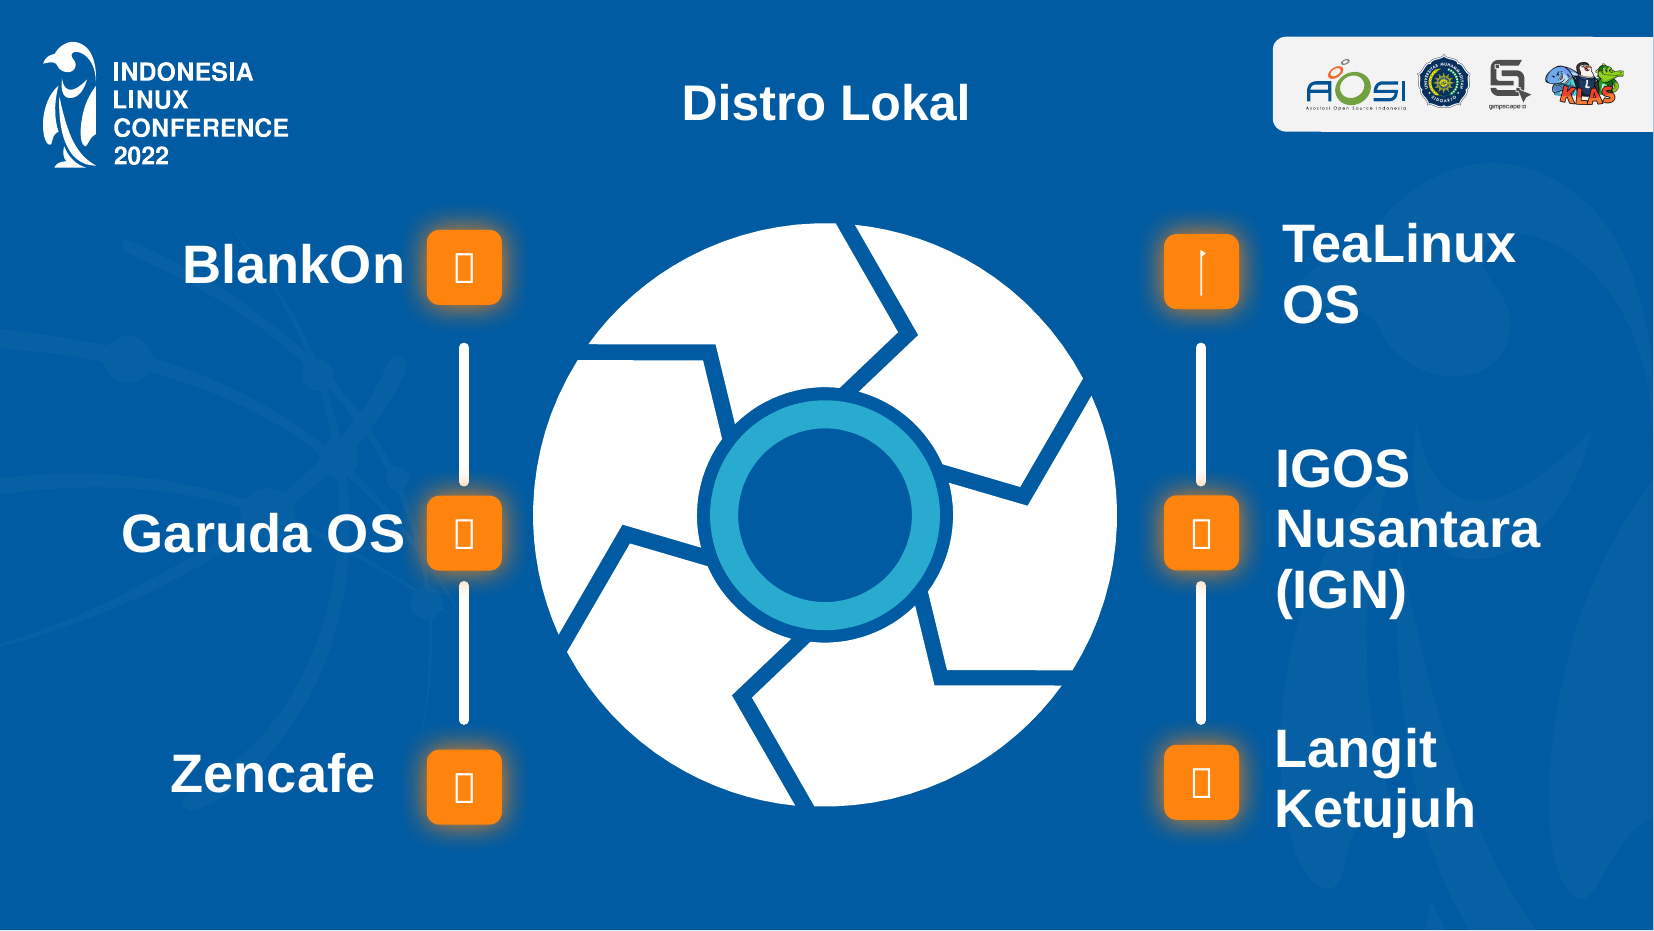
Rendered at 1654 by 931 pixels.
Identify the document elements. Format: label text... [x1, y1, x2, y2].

picture [1417, 54, 1471, 108]
text_box BlankOn [142, 204, 406, 326]
text_box [588, 223, 899, 425]
text_box Langit Ketujuh [1239, 717, 1577, 840]
text_box  [1164, 495, 1239, 571]
text_box IGOS Nusantara (IGN) [1239, 438, 1578, 620]
text_box [710, 400, 940, 631]
text_box Zencafe [38, 712, 376, 835]
text_box [927, 395, 1117, 671]
text_box TeaLinux OS [1247, 213, 1585, 335]
text_box  [426, 749, 502, 825]
title Distro Lokal [432, 75, 1220, 188]
text_box [854, 224, 1084, 487]
text_box Garuda OS [67, 472, 406, 595]
text_box  [426, 229, 502, 305]
text_box [567, 543, 796, 806]
text_box [751, 605, 1062, 807]
text_box  [1164, 744, 1239, 820]
text_box  [1164, 234, 1240, 310]
text_box  [426, 495, 502, 571]
text_box [533, 360, 723, 635]
picture [1545, 62, 1624, 105]
